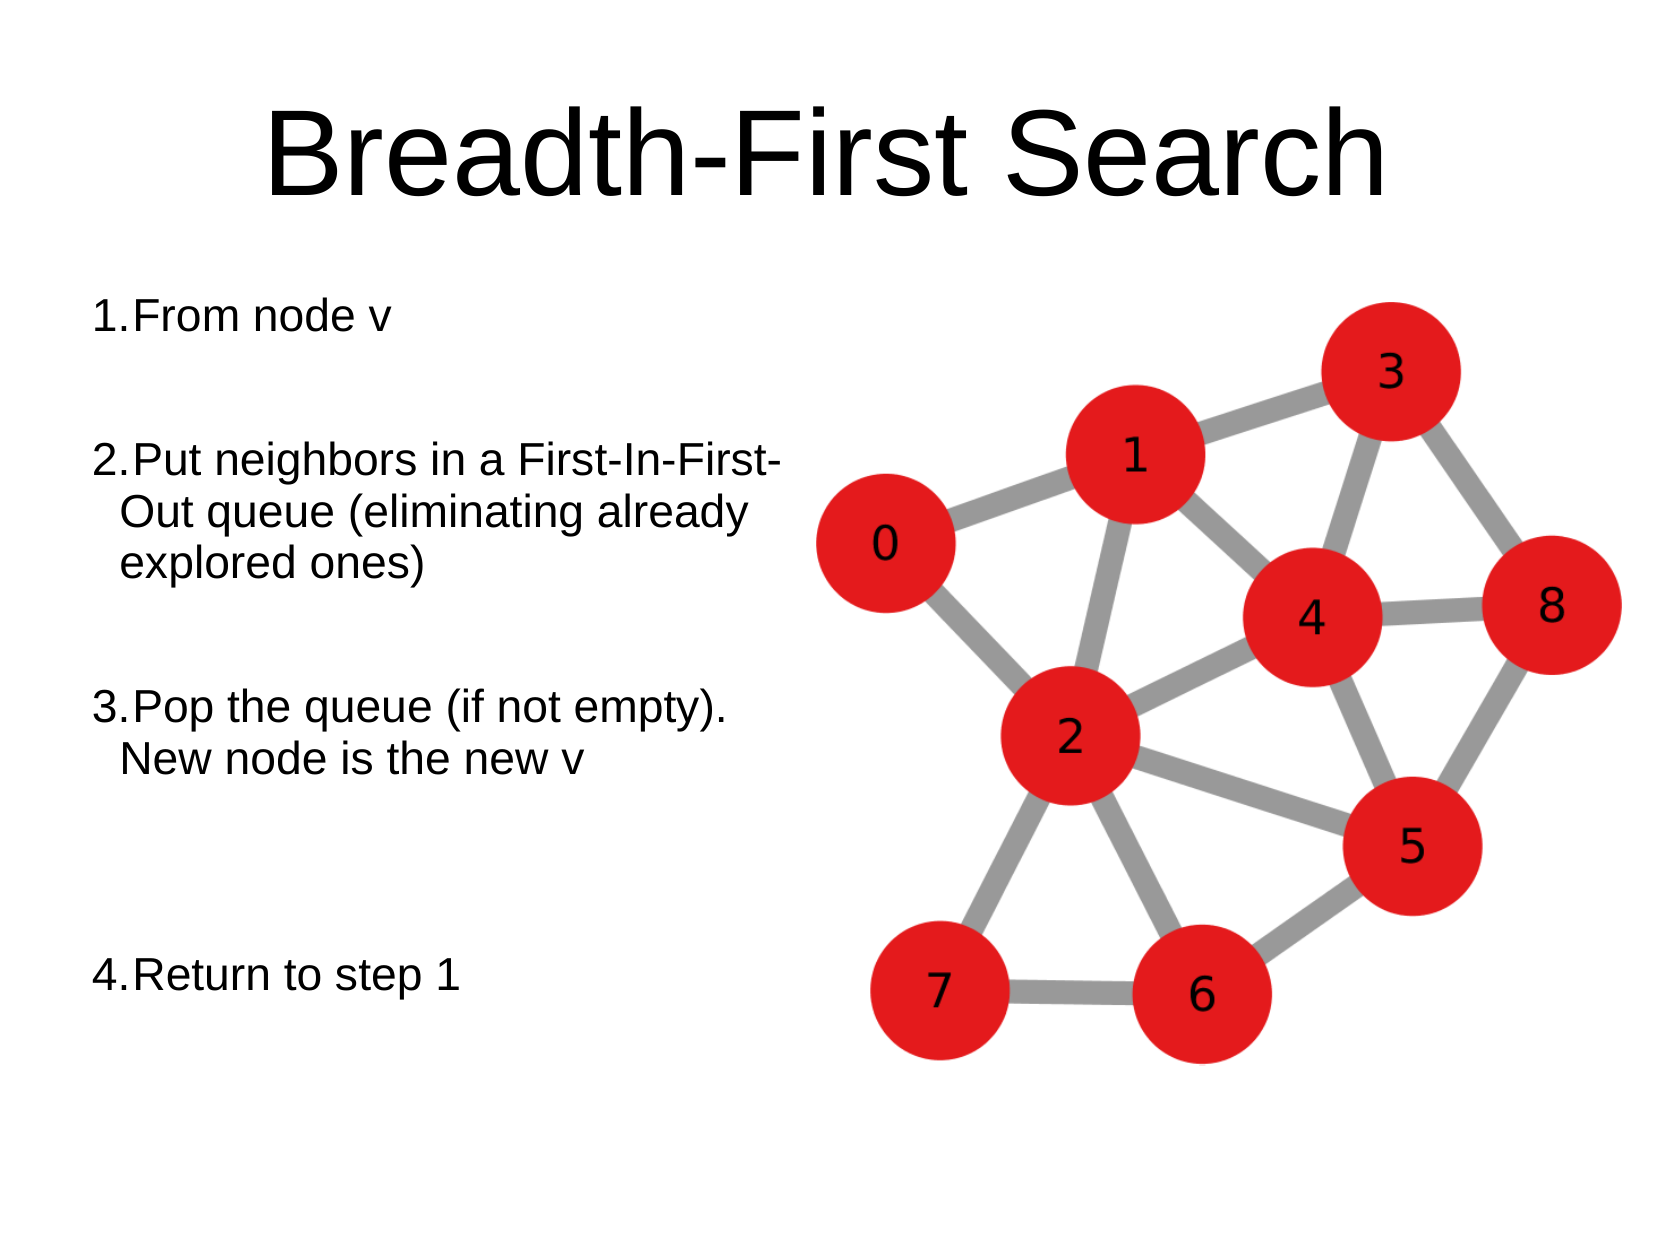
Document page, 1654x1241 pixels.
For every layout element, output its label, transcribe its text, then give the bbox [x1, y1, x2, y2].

list From node v Put neighbors in a First-In-First-Out queue (eliminating already explored ones) Pop the queue (if not empty). New node is the new v Return to step 1 [82, 290, 809, 1010]
title Breadth-First Search [82, 49, 1571, 257]
picture [816, 302, 1622, 1066]
